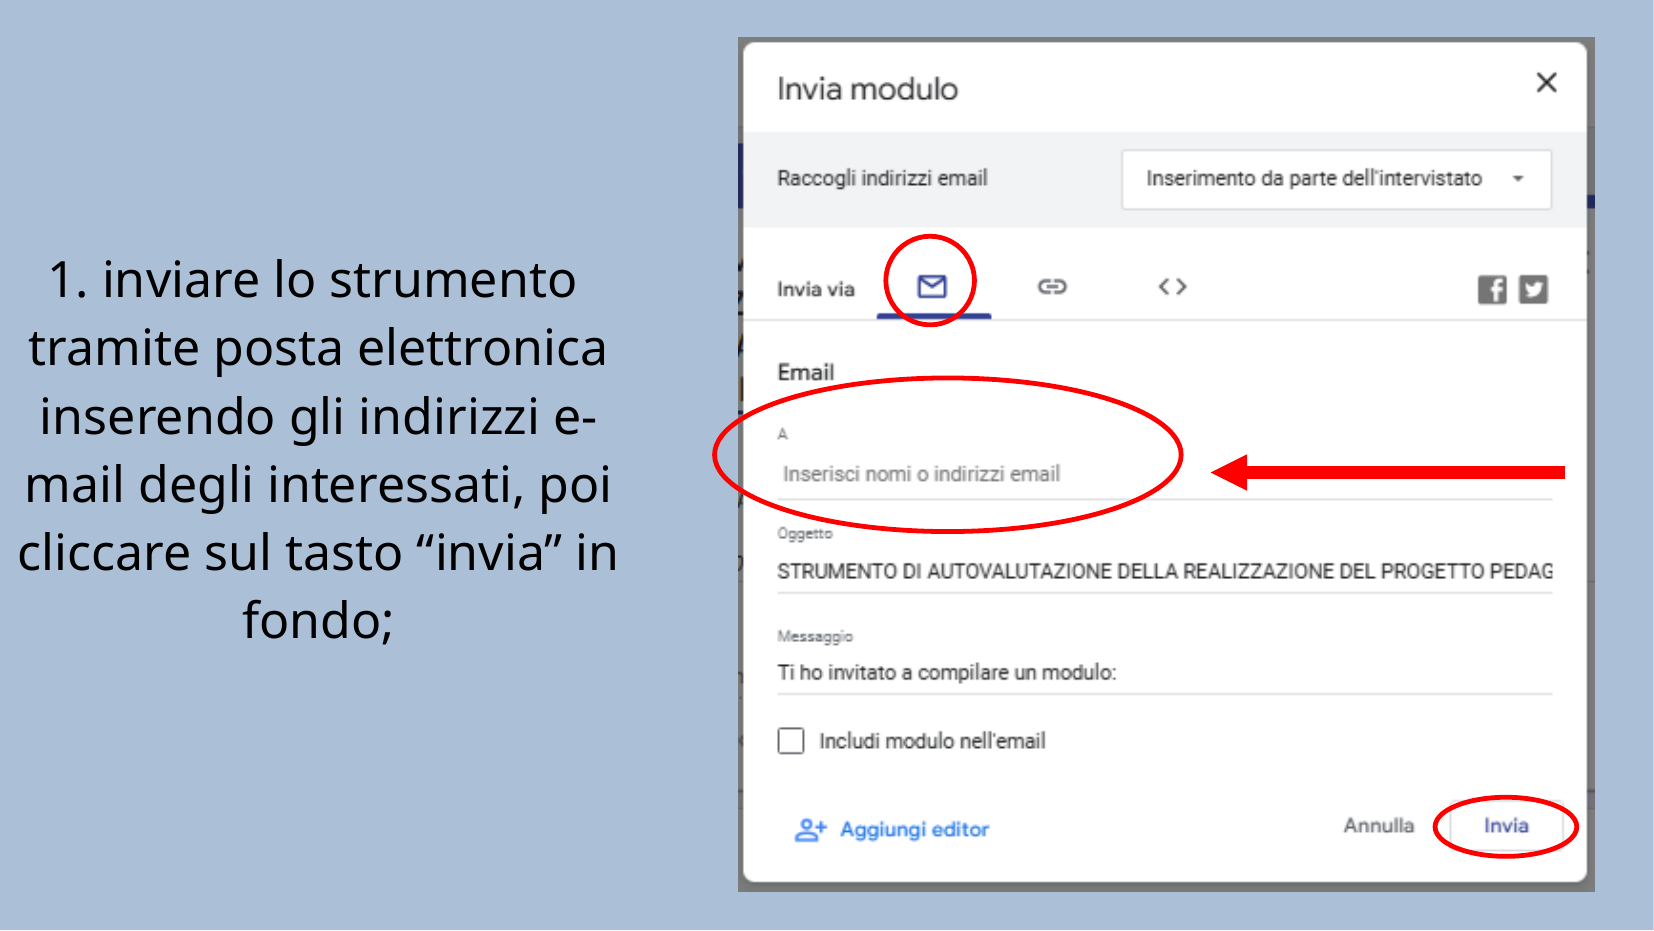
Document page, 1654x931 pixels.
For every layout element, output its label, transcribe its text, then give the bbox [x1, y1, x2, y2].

title 1. inviare lo strumento tramite posta elettronica inserendo gli indirizzi e-mail degli interessati, poi cliccare sul tasto “invia” in fondo; [17, 2, 621, 827]
picture [738, 381, 1178, 529]
picture [738, 37, 1595, 892]
